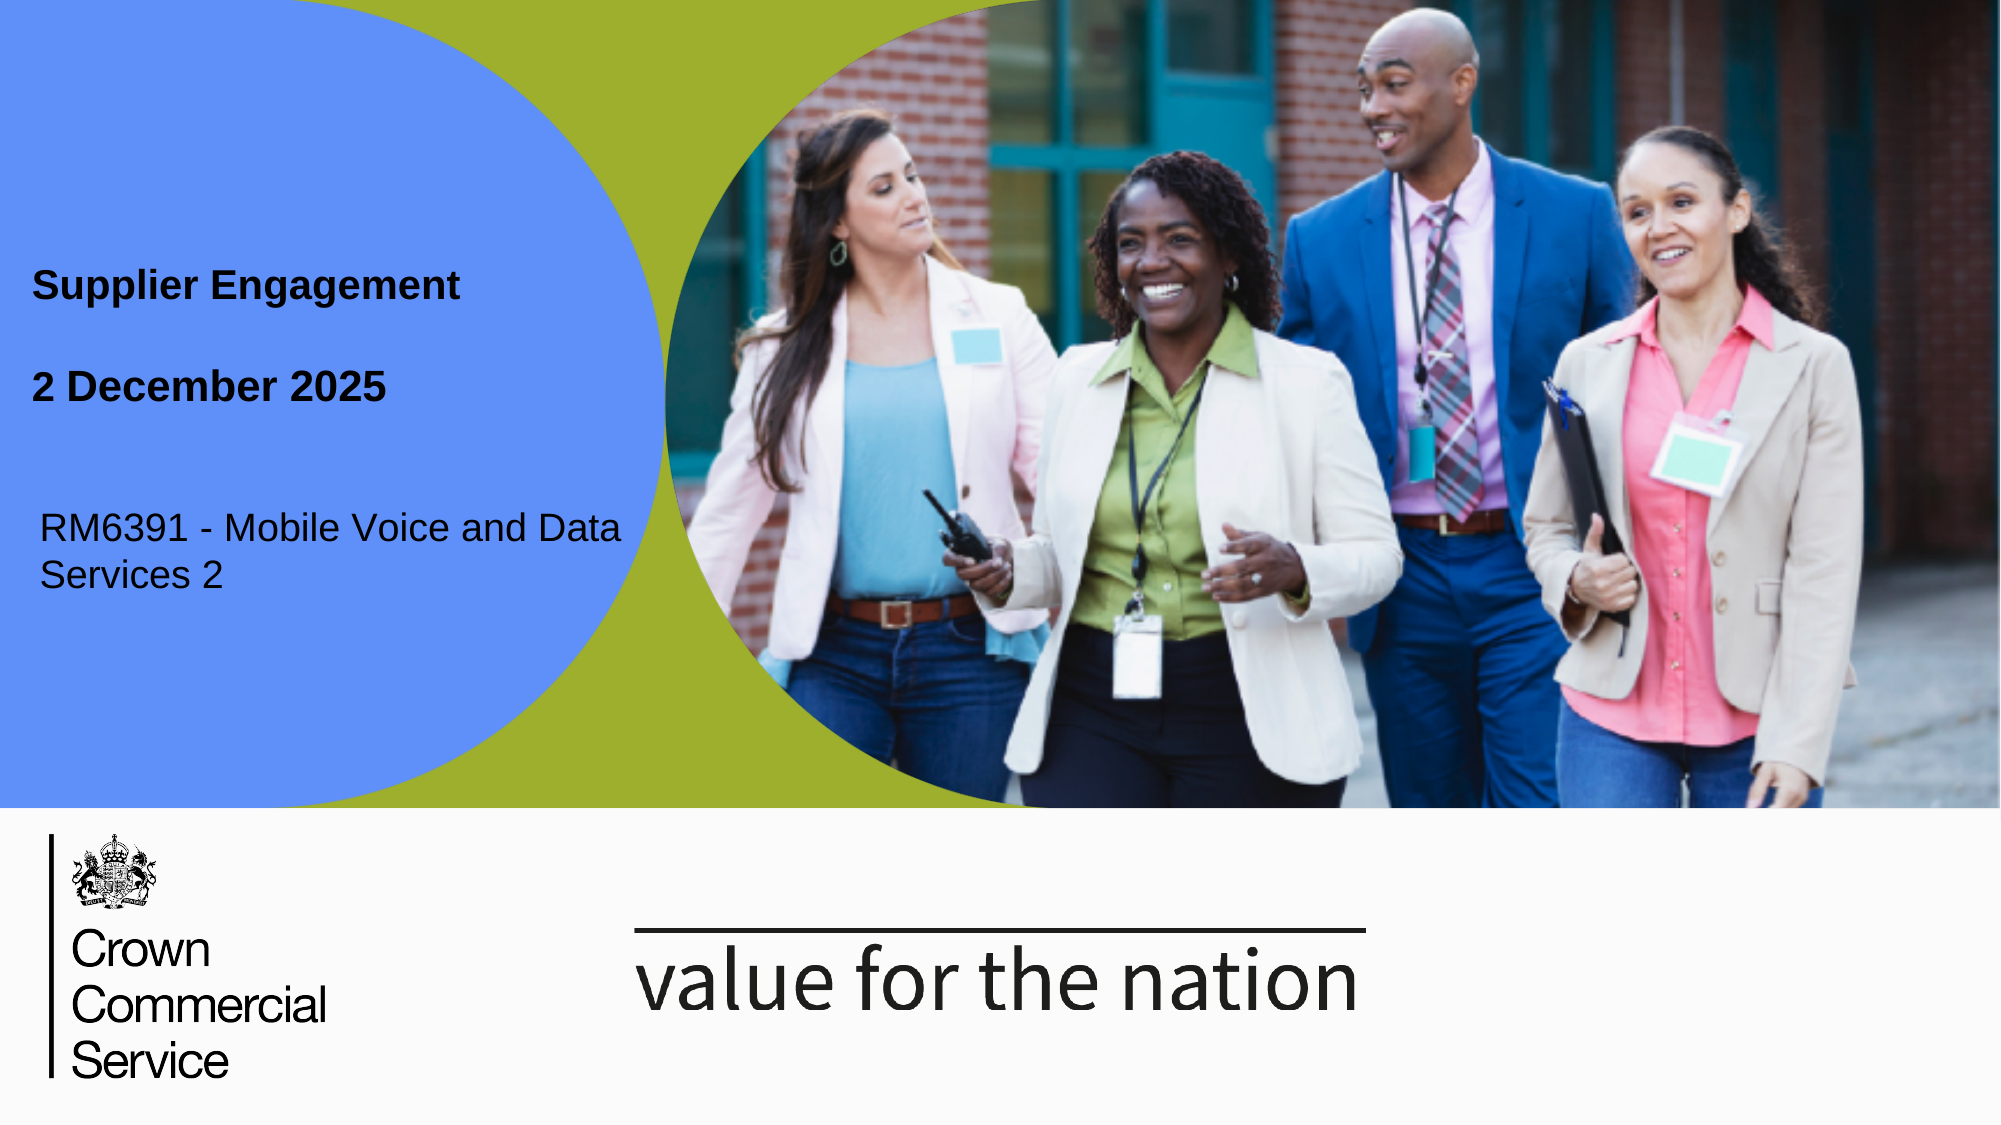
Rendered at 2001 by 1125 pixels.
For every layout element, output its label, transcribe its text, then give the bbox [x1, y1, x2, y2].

title RM6391 - Mobile Voice and Data Services 2 [39, 501, 625, 702]
title Supplier Engagement 2 December 2025 [31, 257, 633, 438]
